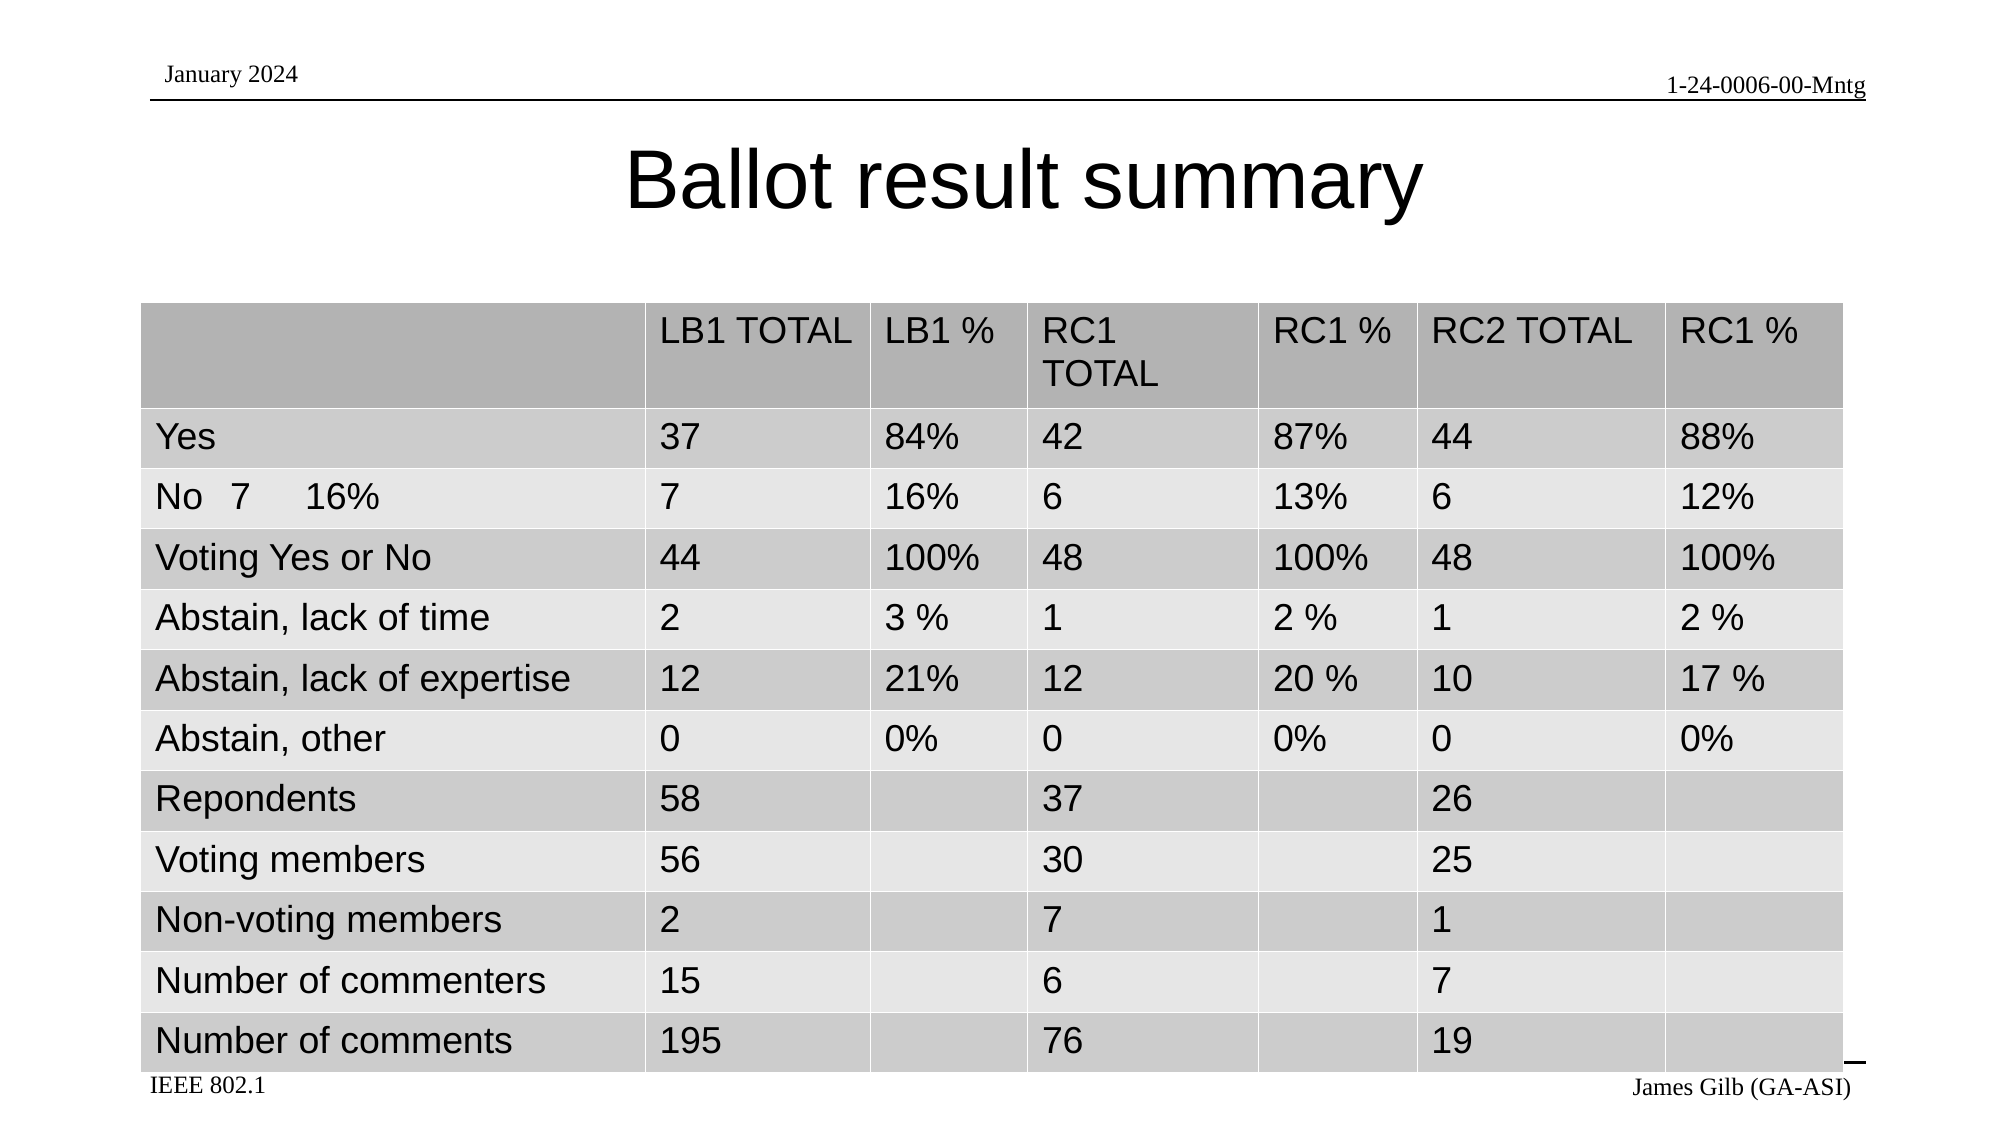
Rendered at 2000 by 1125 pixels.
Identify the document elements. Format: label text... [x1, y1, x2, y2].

table_header RC1 % [1666, 303, 1843, 408]
table_cell Abstain, lack of expertise [141, 650, 645, 710]
table_cell [1259, 1013, 1417, 1072]
table_cell Voting Yes or No [141, 529, 645, 589]
table_cell [1259, 771, 1417, 831]
table_cell 0 [1028, 711, 1258, 770]
table_cell 44 [1418, 409, 1665, 468]
table_cell 2 % [1259, 590, 1417, 649]
table_cell 87% [1259, 409, 1417, 468]
table_cell 1 [1028, 590, 1258, 649]
table_cell 25 [1418, 832, 1665, 891]
table_cell [1666, 1013, 1843, 1072]
table_header RC1 TOTAL [1028, 303, 1258, 408]
table_cell 0 [646, 711, 870, 770]
table_cell No 7 16% [141, 469, 645, 528]
table_cell 19 [1418, 1013, 1665, 1072]
table_cell 48 [1028, 529, 1258, 589]
table_cell 42 [1028, 409, 1258, 468]
table_cell 2 % [1666, 590, 1843, 649]
table_cell 12 [1028, 650, 1258, 710]
table_cell 15 [646, 952, 870, 1012]
table_cell 1 [1418, 892, 1665, 951]
table_cell 84% [871, 409, 1027, 468]
table_cell 44 [646, 529, 870, 589]
table_cell Abstain, other [141, 711, 645, 770]
table_cell [1666, 771, 1843, 831]
table_cell Voting members [141, 832, 645, 891]
table_cell Number of commenters [141, 952, 645, 1012]
table_cell 30 [1028, 832, 1258, 891]
table_cell [1259, 952, 1417, 1012]
table_cell 100% [1666, 529, 1843, 589]
table_cell 7 [1418, 952, 1665, 1012]
table_cell 37 [1028, 771, 1258, 831]
table_cell 58 [646, 771, 870, 831]
table_cell 0 [1418, 711, 1665, 770]
table_cell 56 [646, 832, 870, 891]
table_cell Number of comments [141, 1013, 645, 1072]
table_cell 7 [646, 469, 870, 528]
table_cell 37 [646, 409, 870, 468]
table_cell 16% [871, 469, 1027, 528]
table_cell Yes [141, 409, 645, 468]
table_cell 20 % [1259, 650, 1417, 710]
table_cell 0% [1666, 711, 1843, 770]
table_cell 0% [1259, 711, 1417, 770]
table_cell 12 [646, 650, 870, 710]
table_cell [1666, 832, 1843, 891]
table_cell 17 % [1666, 650, 1843, 710]
table_cell 88% [1666, 409, 1843, 468]
table_cell [871, 832, 1027, 891]
table_cell 195 [646, 1013, 870, 1072]
table_cell 48 [1418, 529, 1665, 589]
table_cell [871, 892, 1027, 951]
table_cell 21% [871, 650, 1027, 710]
table_header LB1 TOTAL [646, 303, 870, 408]
table_cell [1666, 892, 1843, 951]
title Ballot result summary [149, 112, 1900, 238]
table_header RC2 TOTAL [1418, 303, 1665, 408]
table_header [141, 303, 645, 408]
table_cell 100% [871, 529, 1027, 589]
table_cell Repondents [141, 771, 645, 831]
table_cell [871, 1013, 1027, 1072]
table_cell [871, 771, 1027, 831]
table_cell Abstain, lack of time [141, 590, 645, 649]
table_cell 10 [1418, 650, 1665, 710]
table_cell [1259, 892, 1417, 951]
table_cell 2 [646, 892, 870, 951]
table_header LB1 % [871, 303, 1027, 408]
table_cell 12% [1666, 469, 1843, 528]
table_cell [871, 952, 1027, 1012]
table_header RC1 % [1259, 303, 1417, 408]
table_cell 6 [1028, 952, 1258, 1012]
table_cell 26 [1418, 771, 1665, 831]
table_cell 13% [1259, 469, 1417, 528]
table_cell Non-voting members [141, 892, 645, 951]
table_cell 1 [1418, 590, 1665, 649]
table_cell 6 [1418, 469, 1665, 528]
table_cell 6 [1028, 469, 1258, 528]
table_cell 100% [1259, 529, 1417, 589]
table_cell 3 % [871, 590, 1027, 649]
table_cell 76 [1028, 1013, 1258, 1072]
table_cell 7 [1028, 892, 1258, 951]
table_cell [1666, 952, 1843, 1012]
table_cell [1259, 832, 1417, 891]
table_cell 2 [646, 590, 870, 649]
table_cell 0% [871, 711, 1027, 770]
